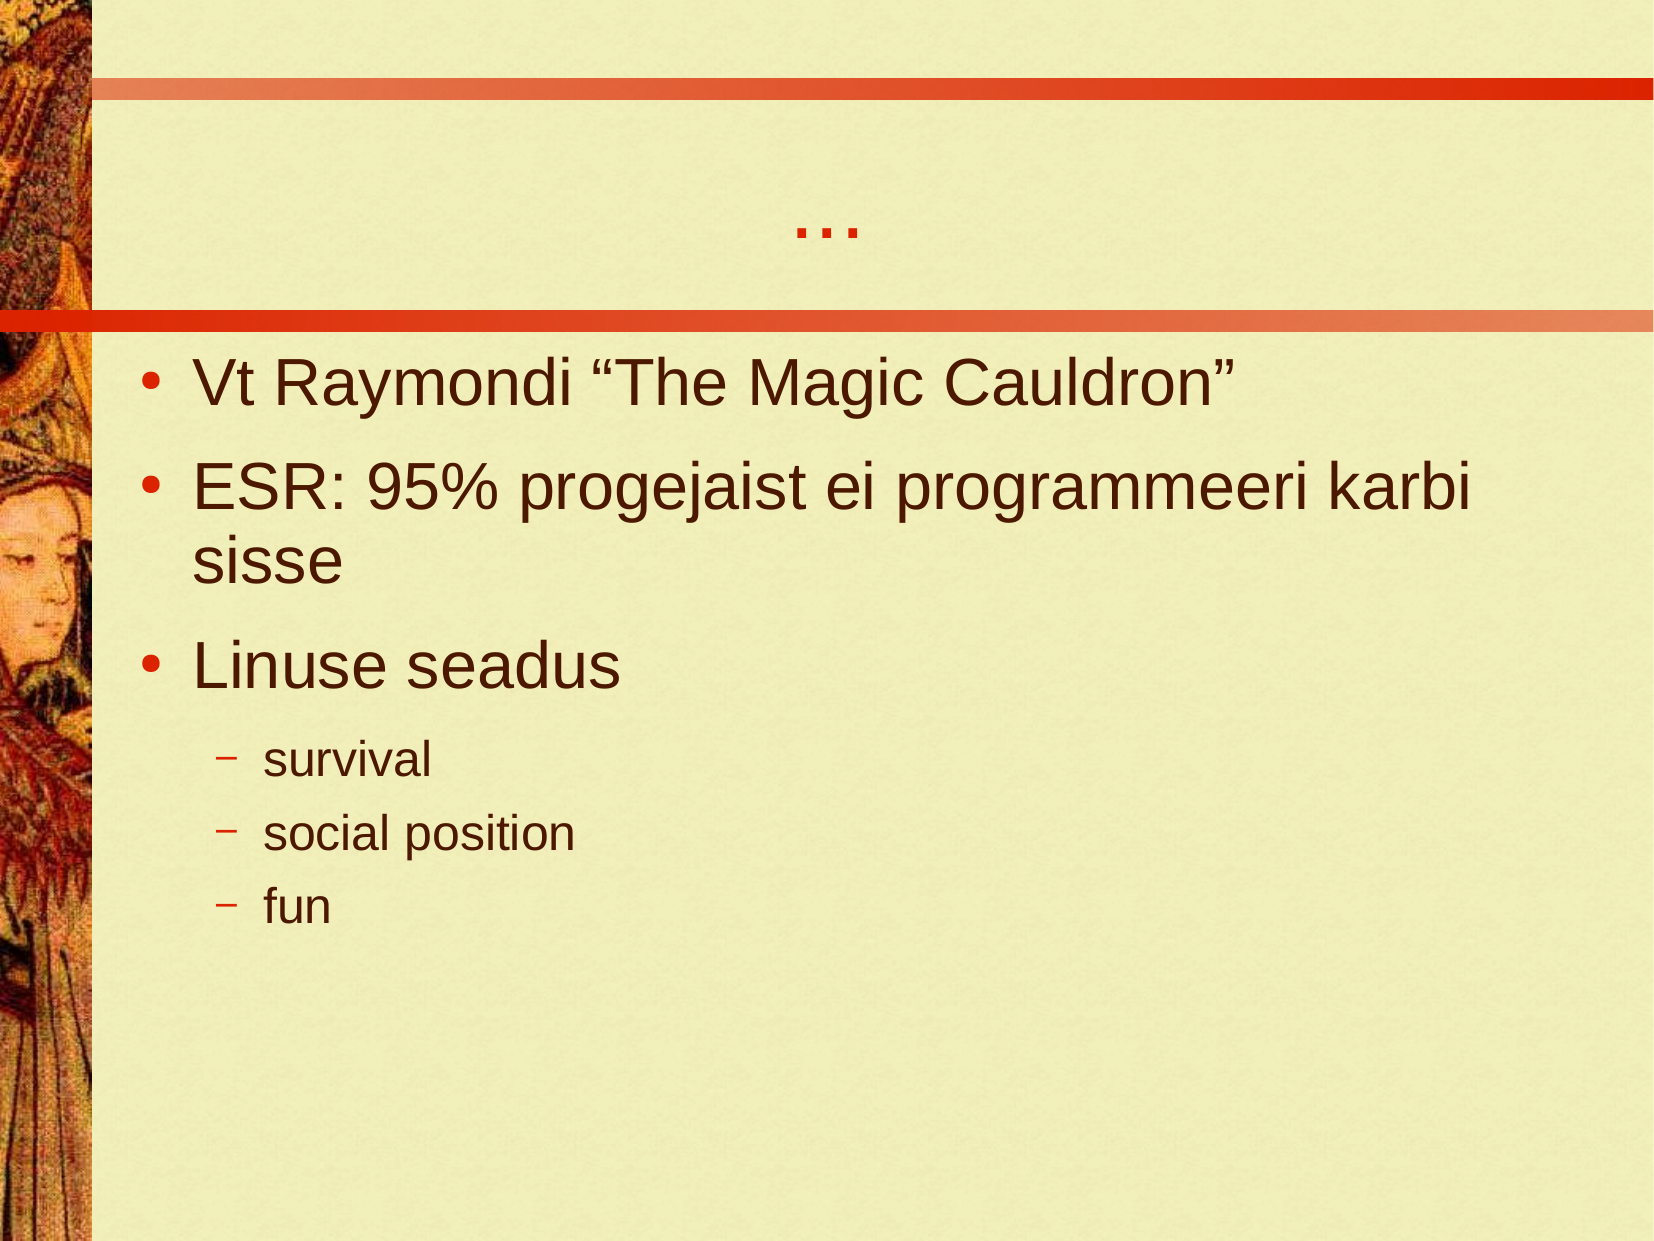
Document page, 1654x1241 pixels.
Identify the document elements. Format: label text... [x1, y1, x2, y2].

list Vt Raymondi “The Magic Cauldron” ESR: 95% progejaist ei programmeeri karbi sisse Linuse seadus survival social position fun [121, 344, 1534, 1127]
picture [0, 0, 1654, 310]
title ... [121, 102, 1534, 311]
picture [0, 332, 1654, 1241]
